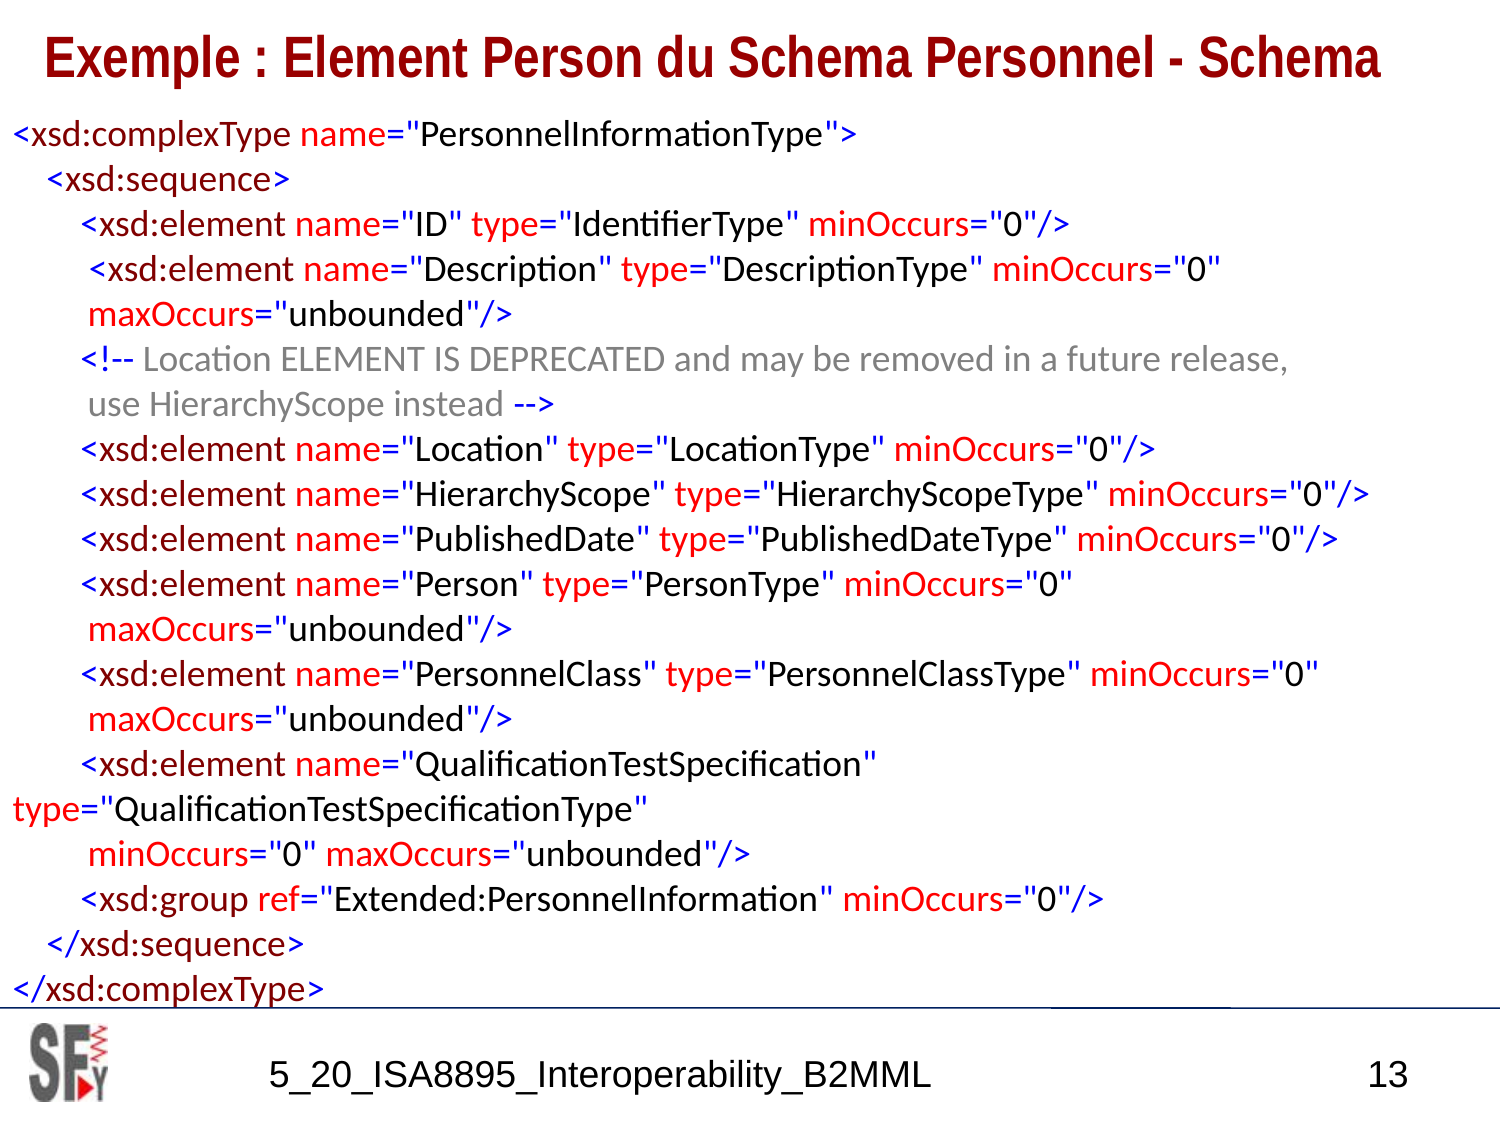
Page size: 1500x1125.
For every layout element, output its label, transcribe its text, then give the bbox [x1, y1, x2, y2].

footer 5_20_ISA8895_Interoperability_B2MML [253, 1034, 1336, 1103]
text_box <xsd:complexType name="PersonnelInformationType"> <xsd:sequence> <xsd:element name="ID" type="IdentifierType" minOccurs="0"/> <xsd:element name="Description" type="DescriptionType" minOccurs="0" maxOccurs="unbounded"/> <!-- Location ELEMENT IS DEPRECATED and may be removed in a future release, use HierarchyScope instead --> <xsd:element name="Location" type="LocationType" minOccurs="0"/> <xsd:element name="HierarchyScope" type="HierarchyScopeType" minOccurs="0"/> <xsd:element name="PublishedDate" type="PublishedDateType" minOccurs="0"/> <xsd:element name="Person" type="PersonType" minOccurs="0" maxOccurs="unbounded"/> <xsd:element name="PersonnelClass" type="PersonnelClassType" minOccurs="0" maxOccurs="unbounded"/> <xsd:element name="QualificationTestSpecification" type="QualificationTestSpecificationType" minOccurs="0" maxOccurs="unbounded"/> <xsd:group ref="Extended:PersonnelInformation" minOccurs="0"/> </xsd:sequence> </xsd:complexType> [12, 101, 1500, 1017]
title Exemple : Element Person du Schema Personnel - Schema [29, 12, 1471, 101]
slide_number <numéro> [1352, 1034, 1490, 1103]
picture [29, 1023, 108, 1102]
